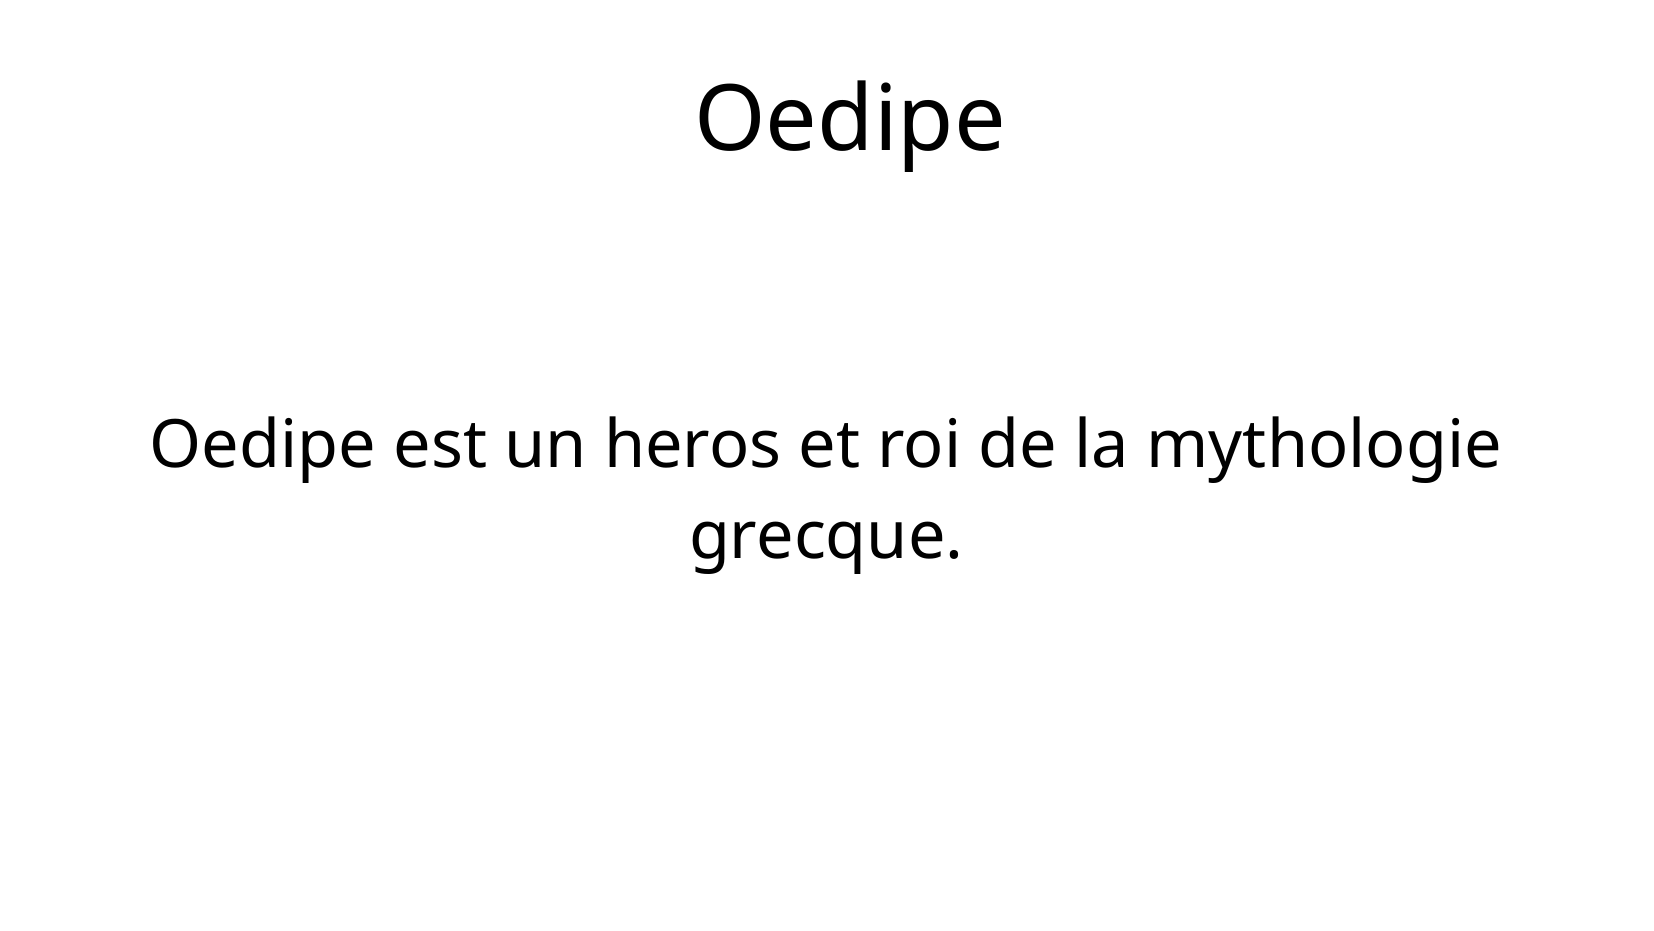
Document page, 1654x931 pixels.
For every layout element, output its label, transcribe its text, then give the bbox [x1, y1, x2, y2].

subtitle Oedipe est un heros et roi de la mythologie grecque. [82, 217, 1571, 758]
title Oedipe [106, 37, 1595, 193]
